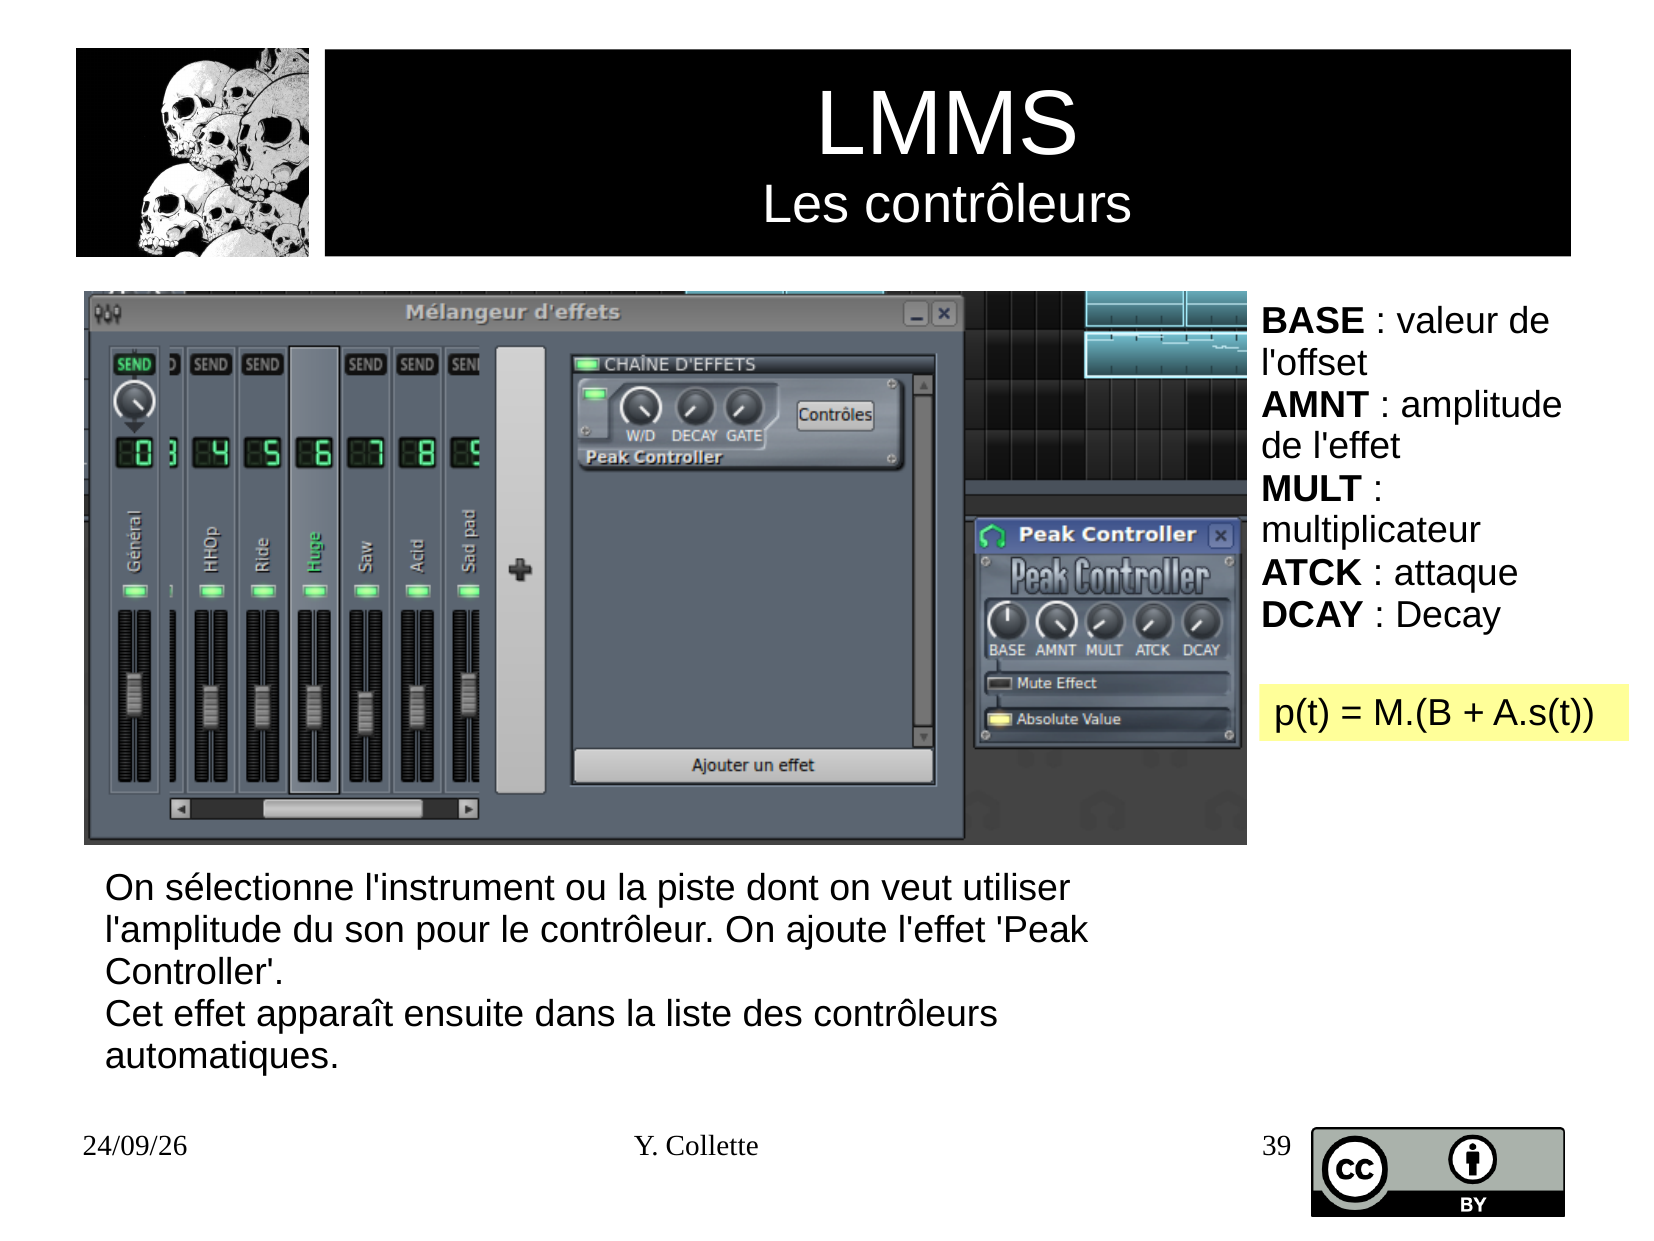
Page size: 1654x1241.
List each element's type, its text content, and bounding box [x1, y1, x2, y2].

text_box p(t) = M.(B + A.s(t)) [1259, 684, 1629, 741]
picture [84, 291, 1247, 845]
picture [1311, 1127, 1565, 1217]
picture [76, 48, 309, 257]
title LMMS Les contrôleurs [324, 49, 1571, 257]
text_box On sélectionne l'instrument ou la piste dont on veut utiliser l'amplitude du son pour le contrôleur. On ajoute l'effet 'Peak Controller'. Cet effet apparaît ensuite dans la liste des contrôleurs automatiques. [89, 859, 1106, 1085]
text_box BASE : valeur de l'offset AMNT : amplitude de l'effet MULT : multiplicateur ATCK : attaque DCAY : Decay [1246, 291, 1610, 656]
